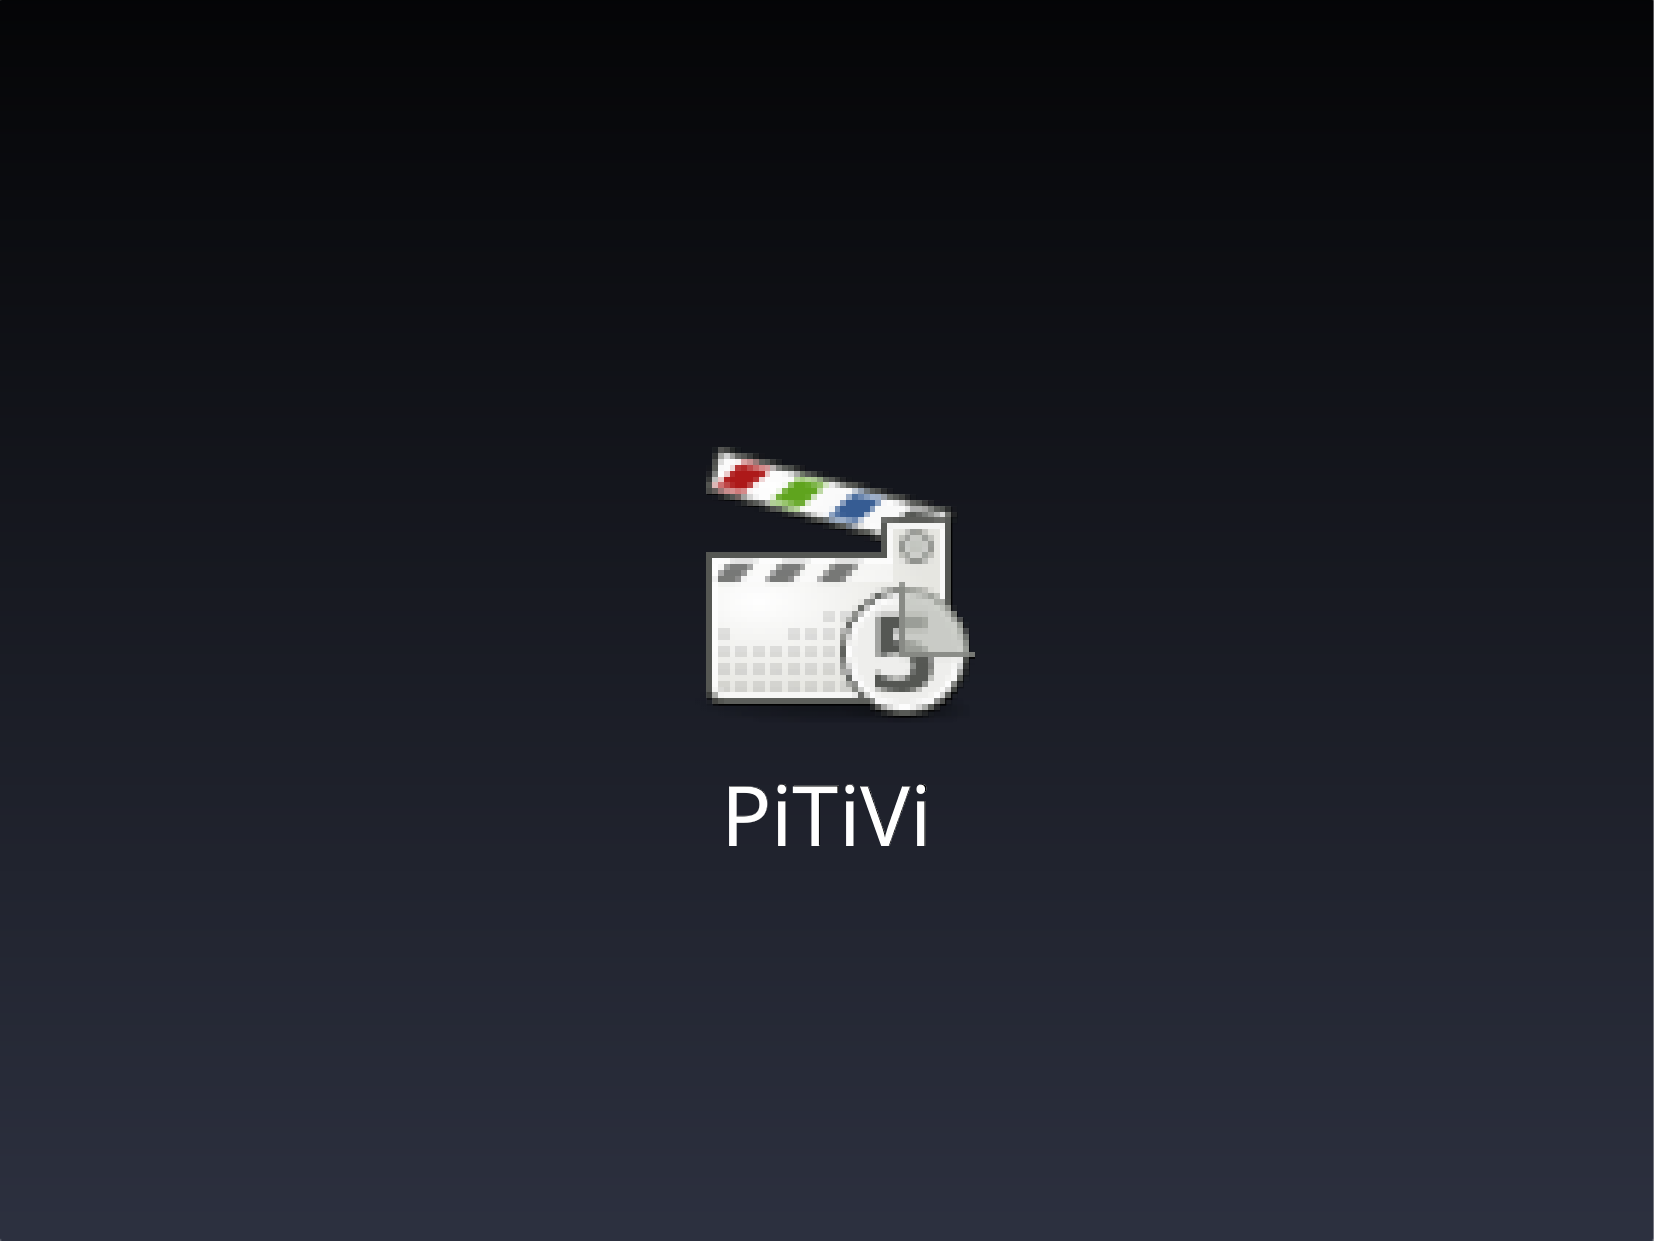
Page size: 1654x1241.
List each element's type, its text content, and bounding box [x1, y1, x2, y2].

text_box PiTiVi [206, 750, 1447, 955]
picture [0, 0, 1654, 1241]
